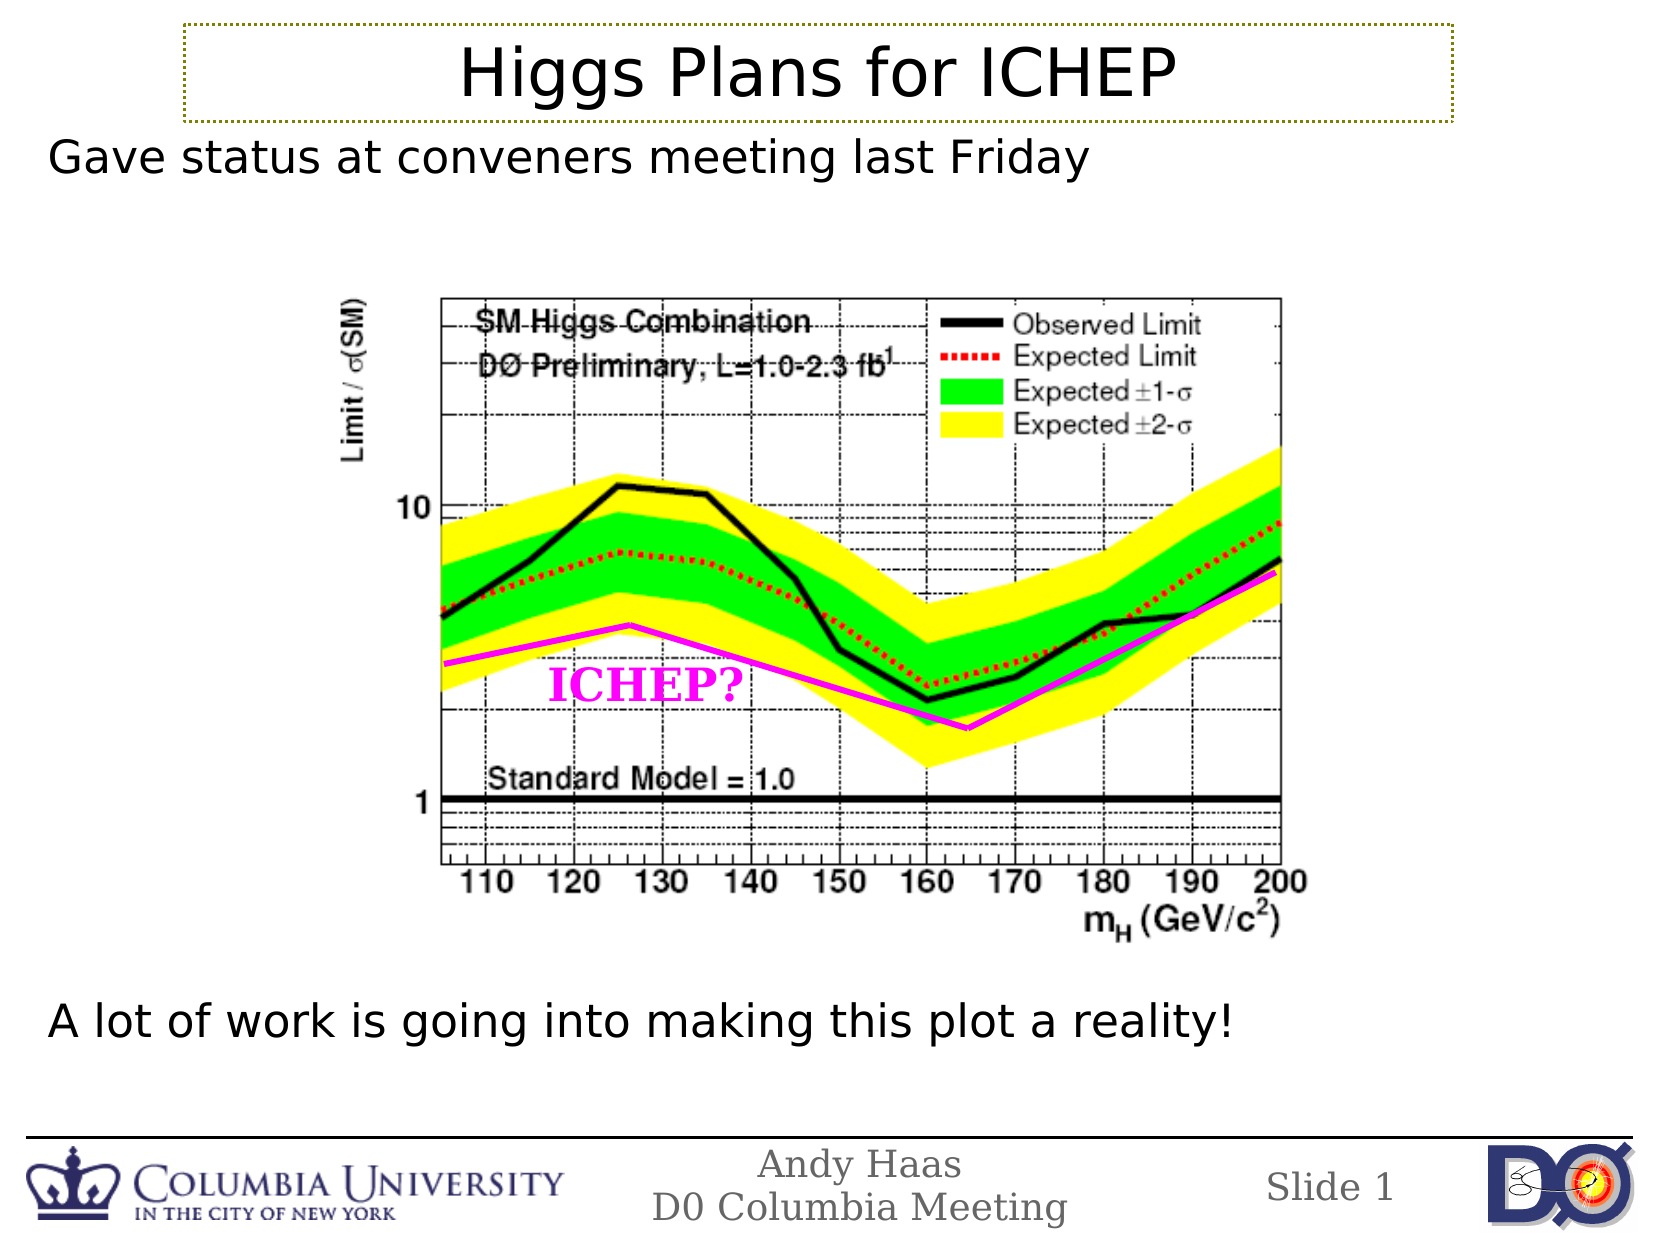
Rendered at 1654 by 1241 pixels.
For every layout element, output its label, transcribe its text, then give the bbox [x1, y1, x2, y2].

picture [1479, 1140, 1639, 1233]
text_box ICHEP? [547, 658, 745, 712]
list Gave status at conveners meeting last Friday A lot of work is going into making this plot a reality! [30, 140, 1600, 1125]
title Higgs Plans for ICHEP [184, 24, 1453, 122]
picture [26, 1146, 565, 1220]
picture [319, 276, 1323, 956]
